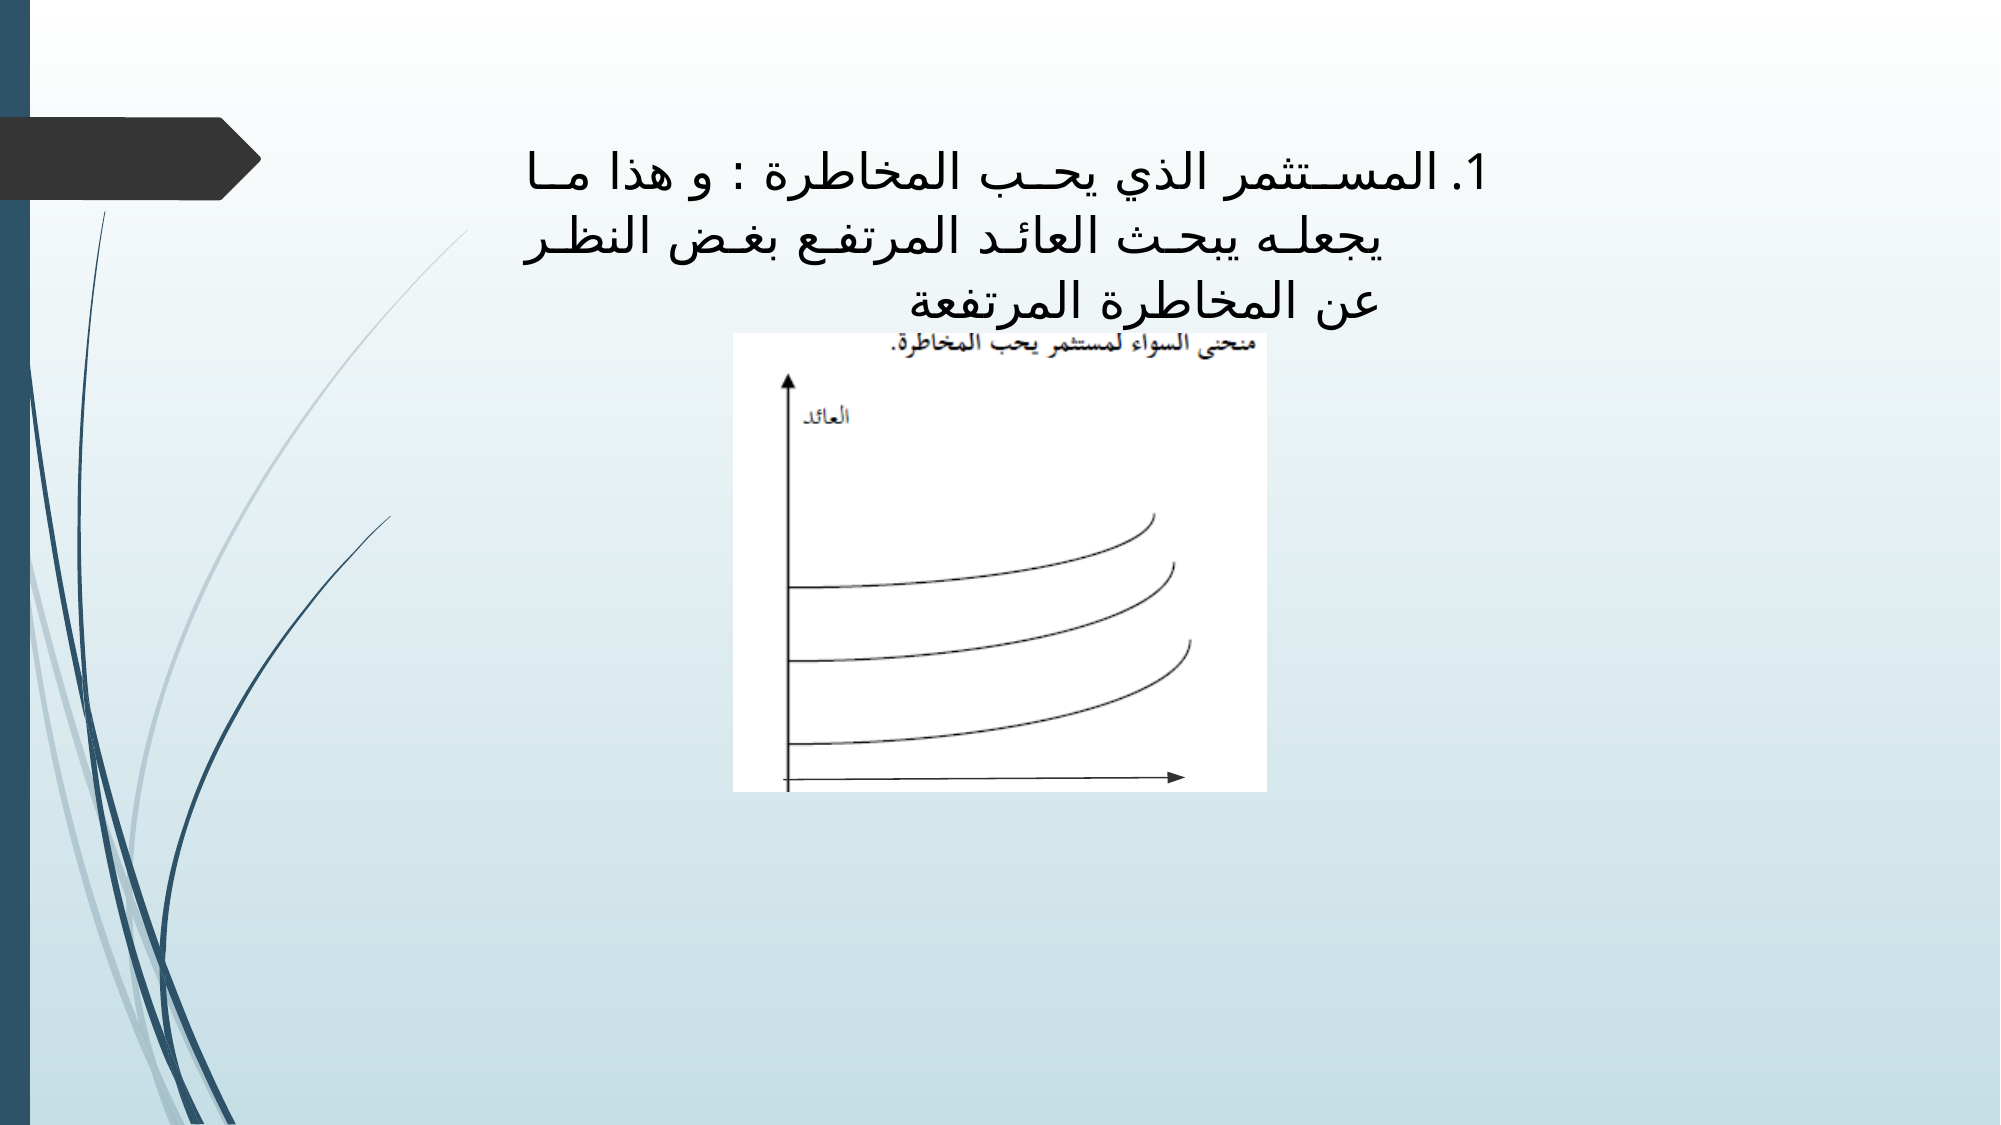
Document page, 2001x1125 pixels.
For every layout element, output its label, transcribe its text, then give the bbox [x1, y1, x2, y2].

text_box المستثمر الذي يحب المخاطرة : و هذا ما يجعله يبحث العائد المرتفع بغض النظر عن المخاطرة المرتفعة [511, 128, 1511, 336]
picture [733, 333, 1267, 792]
